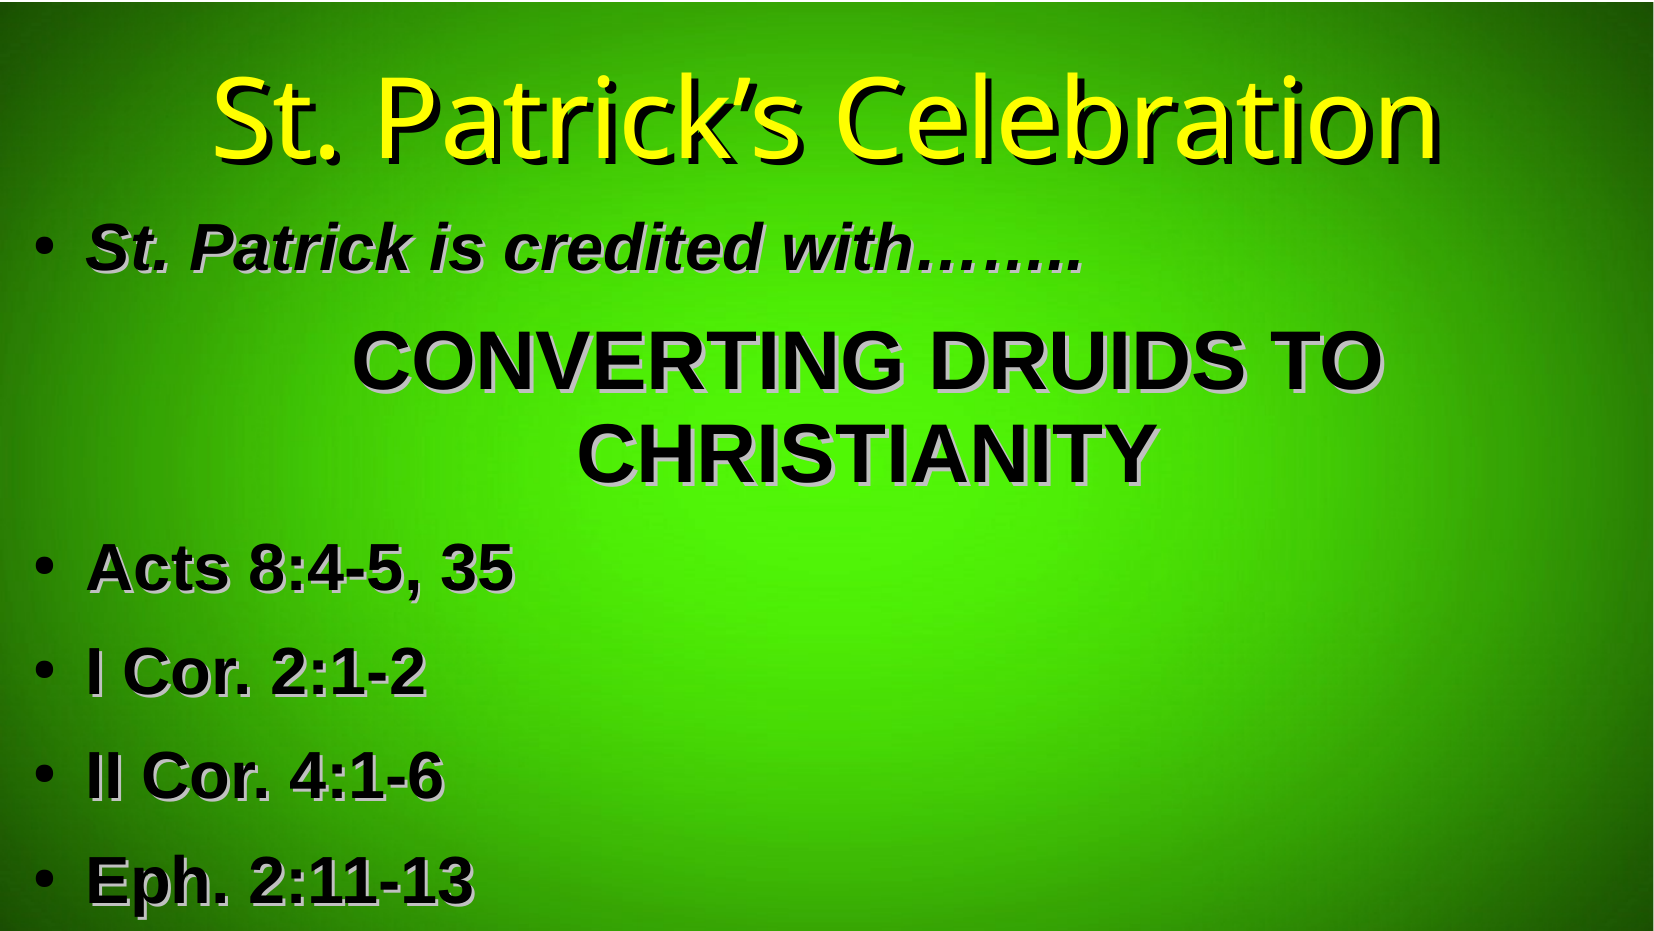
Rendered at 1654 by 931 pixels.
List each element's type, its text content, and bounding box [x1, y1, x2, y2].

title St. Patrick’s Celebration [82, 25, 1571, 204]
list St. Patrick is credited with…….. CONVERTING DRUIDS TO CHRISTIANITY Acts 8:4-5, 35 I Cor. 2:1-2 II Cor. 4:1-6 Eph. 2:11-13 [15, 210, 1651, 931]
picture [0, 2, 1654, 931]
